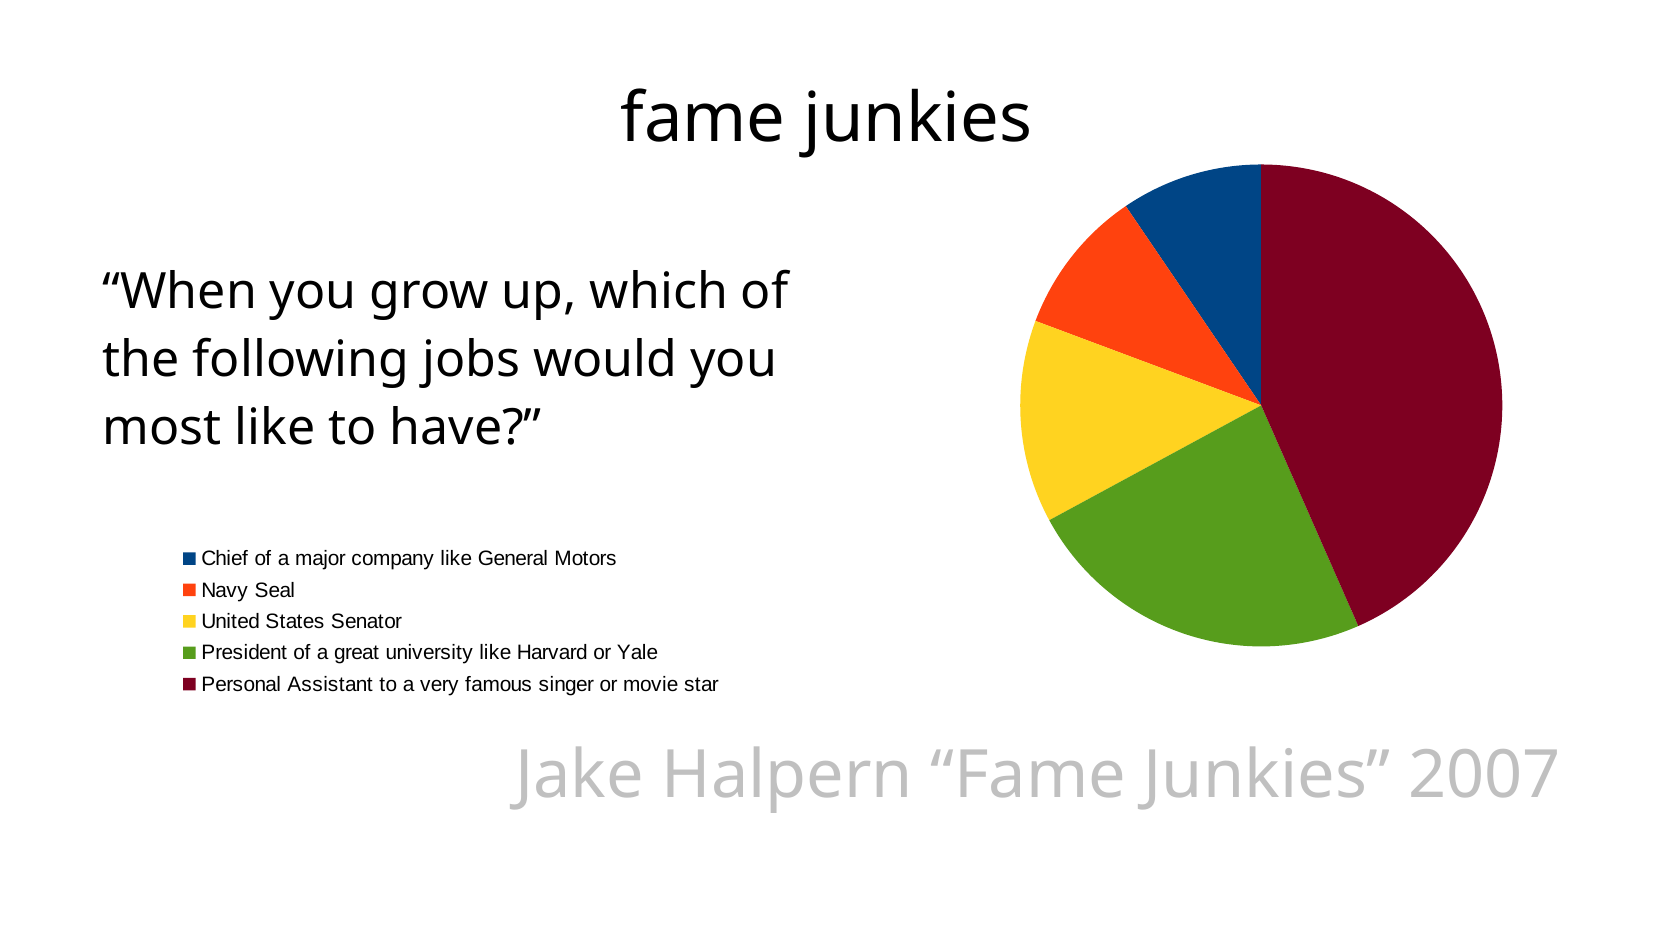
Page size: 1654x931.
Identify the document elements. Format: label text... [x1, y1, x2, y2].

title fame junkies [82, 37, 1571, 164]
text_box Jake Halpern “Fame Junkies” 2007 [75, 709, 1577, 833]
chart [82, 164, 1572, 704]
